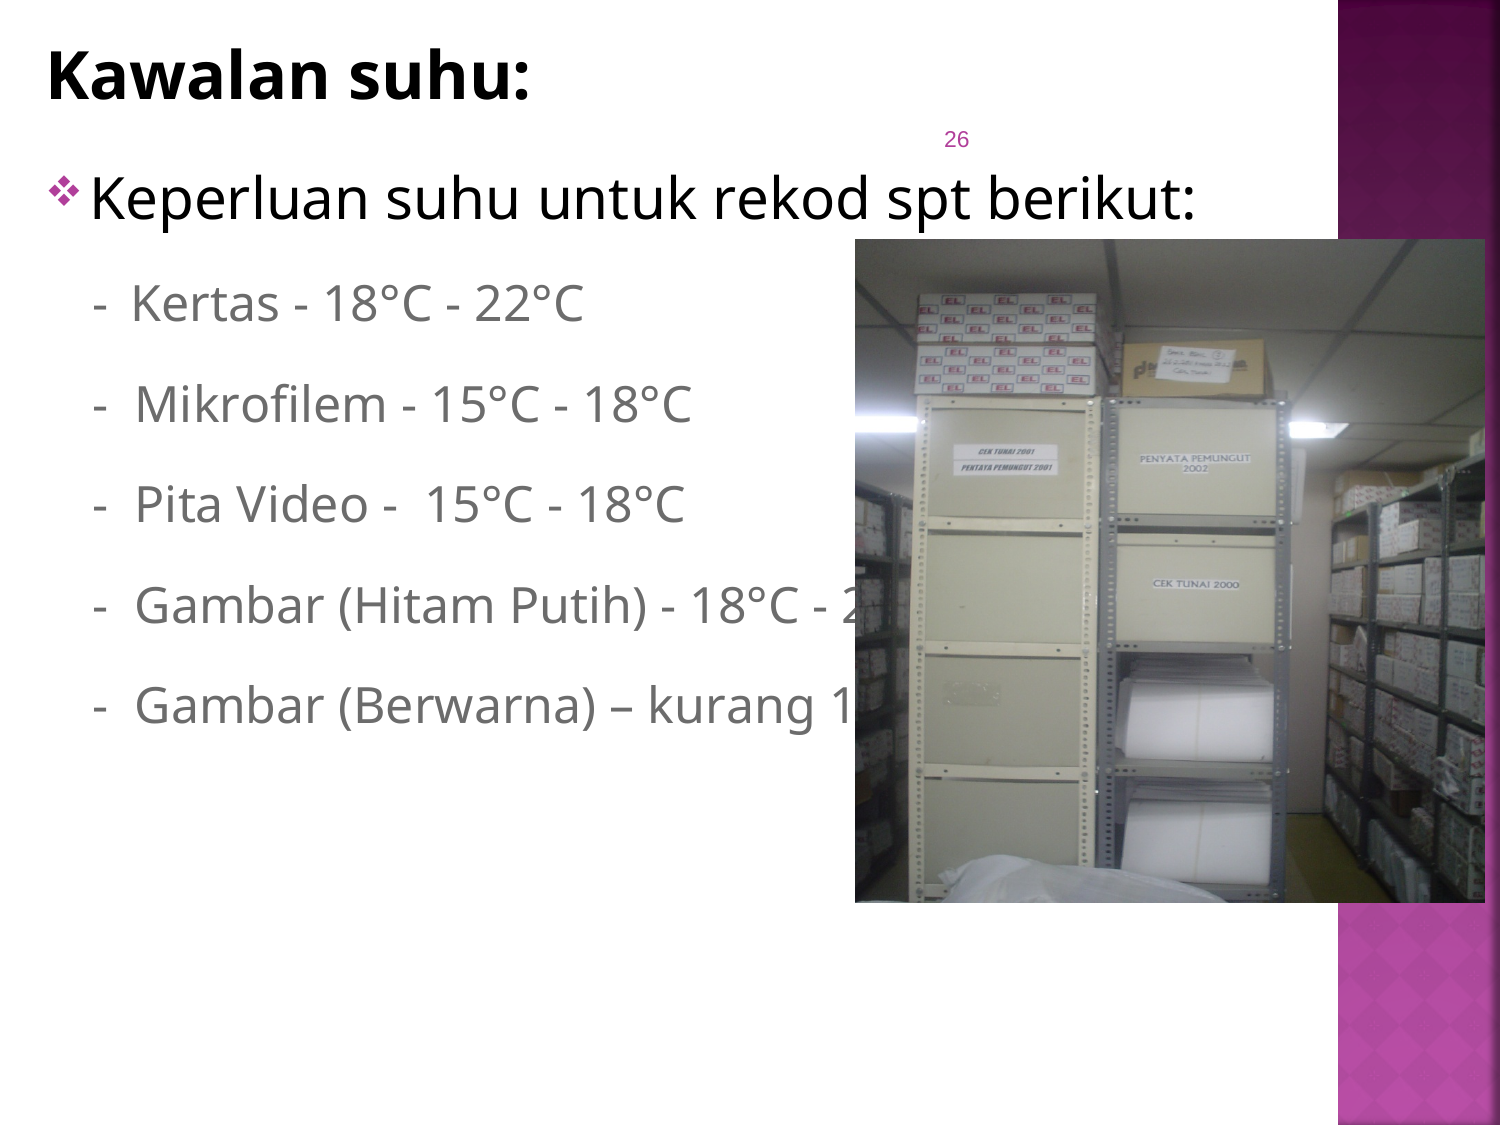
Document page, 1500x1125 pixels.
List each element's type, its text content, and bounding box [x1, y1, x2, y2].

text_box <number> [575, 87, 985, 160]
list Kawalan suhu: Keperluan suhu untuk rekod spt berikut: - Kertas - 18°C - 22°C - Mikrofilem - 15°C - 18°C - Pita Video - 15°C - 18°C - Gambar (Hitam Putih) - 18°C - 20°C - Gambar (Berwarna) – kurang 18°C [30, 34, 1381, 946]
picture [855, 0, 1500, 1125]
